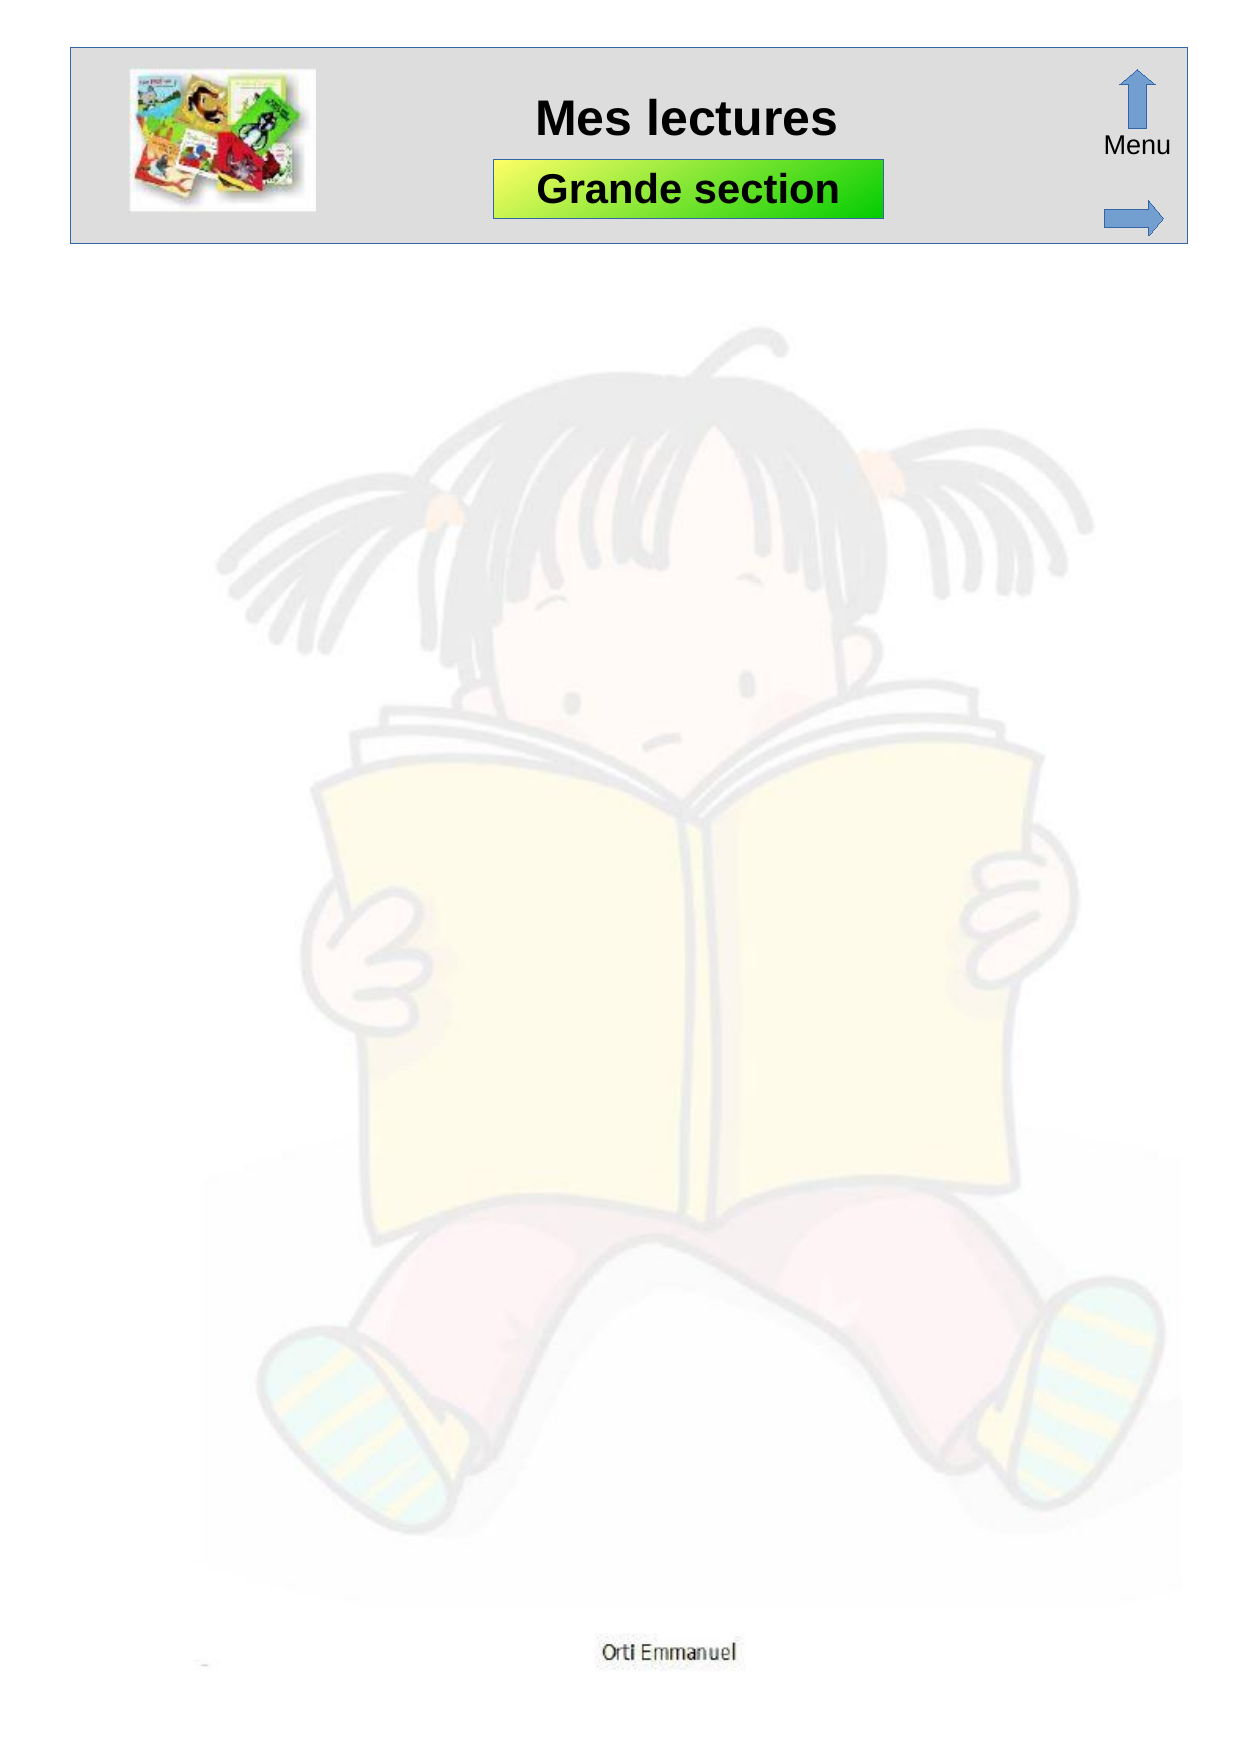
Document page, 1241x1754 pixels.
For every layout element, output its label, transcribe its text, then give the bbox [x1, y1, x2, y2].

text_box Grande section [493, 159, 884, 219]
text_box Mes lectures [70, 47, 1188, 244]
text_box Menu [1119, 69, 1156, 129]
picture [70, 295, 1182, 1693]
picture [129, 67, 316, 213]
text_box [1104, 200, 1164, 236]
